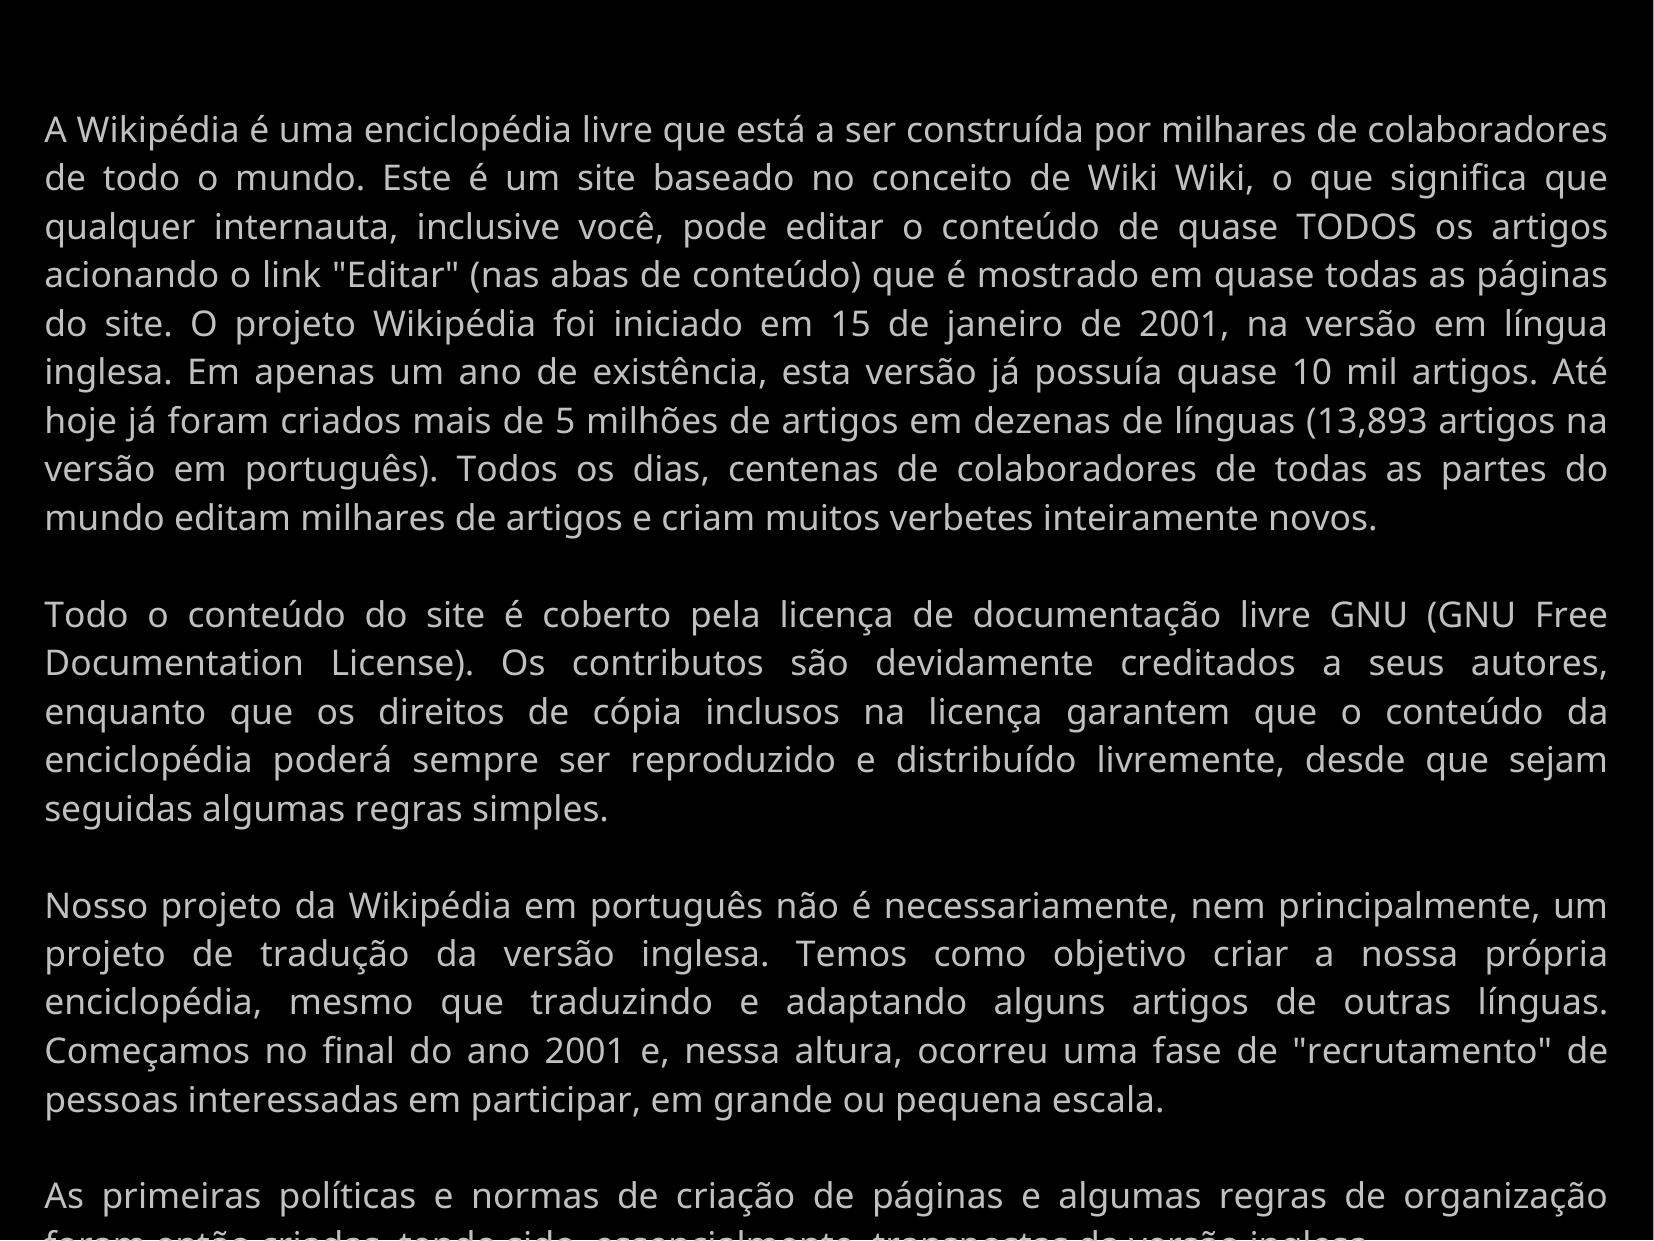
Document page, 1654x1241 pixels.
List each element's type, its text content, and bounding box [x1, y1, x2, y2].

text_box A Wikipédia é uma enciclopédia livre que está a ser construída por milhares de colaboradores de todo o mundo. Este é um site baseado no conceito de Wiki Wiki, o que significa que qualquer internauta, inclusive você, pode editar o conteúdo de quase TODOS os artigos acionando o link "Editar" (nas abas de conteúdo) que é mostrado em quase todas as páginas do site. O projeto Wikipédia foi iniciado em 15 de janeiro de 2001, na versão em língua inglesa. Em apenas um ano de existência, esta versão já possuía quase 10 mil artigos. Até hoje já foram criados mais de 5 milhões de artigos em dezenas de línguas (13,893 artigos na versão em português). Todos os dias, centenas de colaboradores de todas as partes do mundo editam milhares de artigos e criam muitos verbetes inteiramente novos. Todo o conteúdo do site é coberto pela licença de documentação livre GNU (GNU Free Documentation License). Os contributos são devidamente creditados a seus autores, enquanto que os direitos de cópia inclusos na licença garantem que o conteúdo da enciclopédia poderá sempre ser reproduzido e distribuído livremente, desde que sejam seguidas algumas regras simples. Nosso projeto da Wikipédia em português não é necessariamente, nem principalmente, um projeto de tradução da versão inglesa. Temos como objetivo criar a nossa própria enciclopédia, mesmo que traduzindo e adaptando alguns artigos de outras línguas. Começamos no final do ano 2001 e, nessa altura, ocorreu uma fase de "recrutamento" de pessoas interessadas em participar, em grande ou pequena escala. As primeiras políticas e normas de criação de páginas e algumas regras de organização foram então criadas, tendo sido, essencialmente, transpostas da versão inglesa. É importante salientar é que isto não é um fórum de debates. É uma enciclopédia e portanto o conteúdo deve ser o mais imparcial de opiniões possível, sempre tentando entrar num consenso geral de ideias. Também é importante observar, que além do "Princípio da imparcialidade", a Wikipédia adota o "Princípio da verificabilidade", isto é, o limiar mínimo para inclusão de material na Wikipédia rege-se pelo conceito da verificabilidade e não pelo conceito de veracidade. Todos os conhecimentos impostados devem ser referenciados, com citação da fonte. [29, 0, 1625, 1241]
